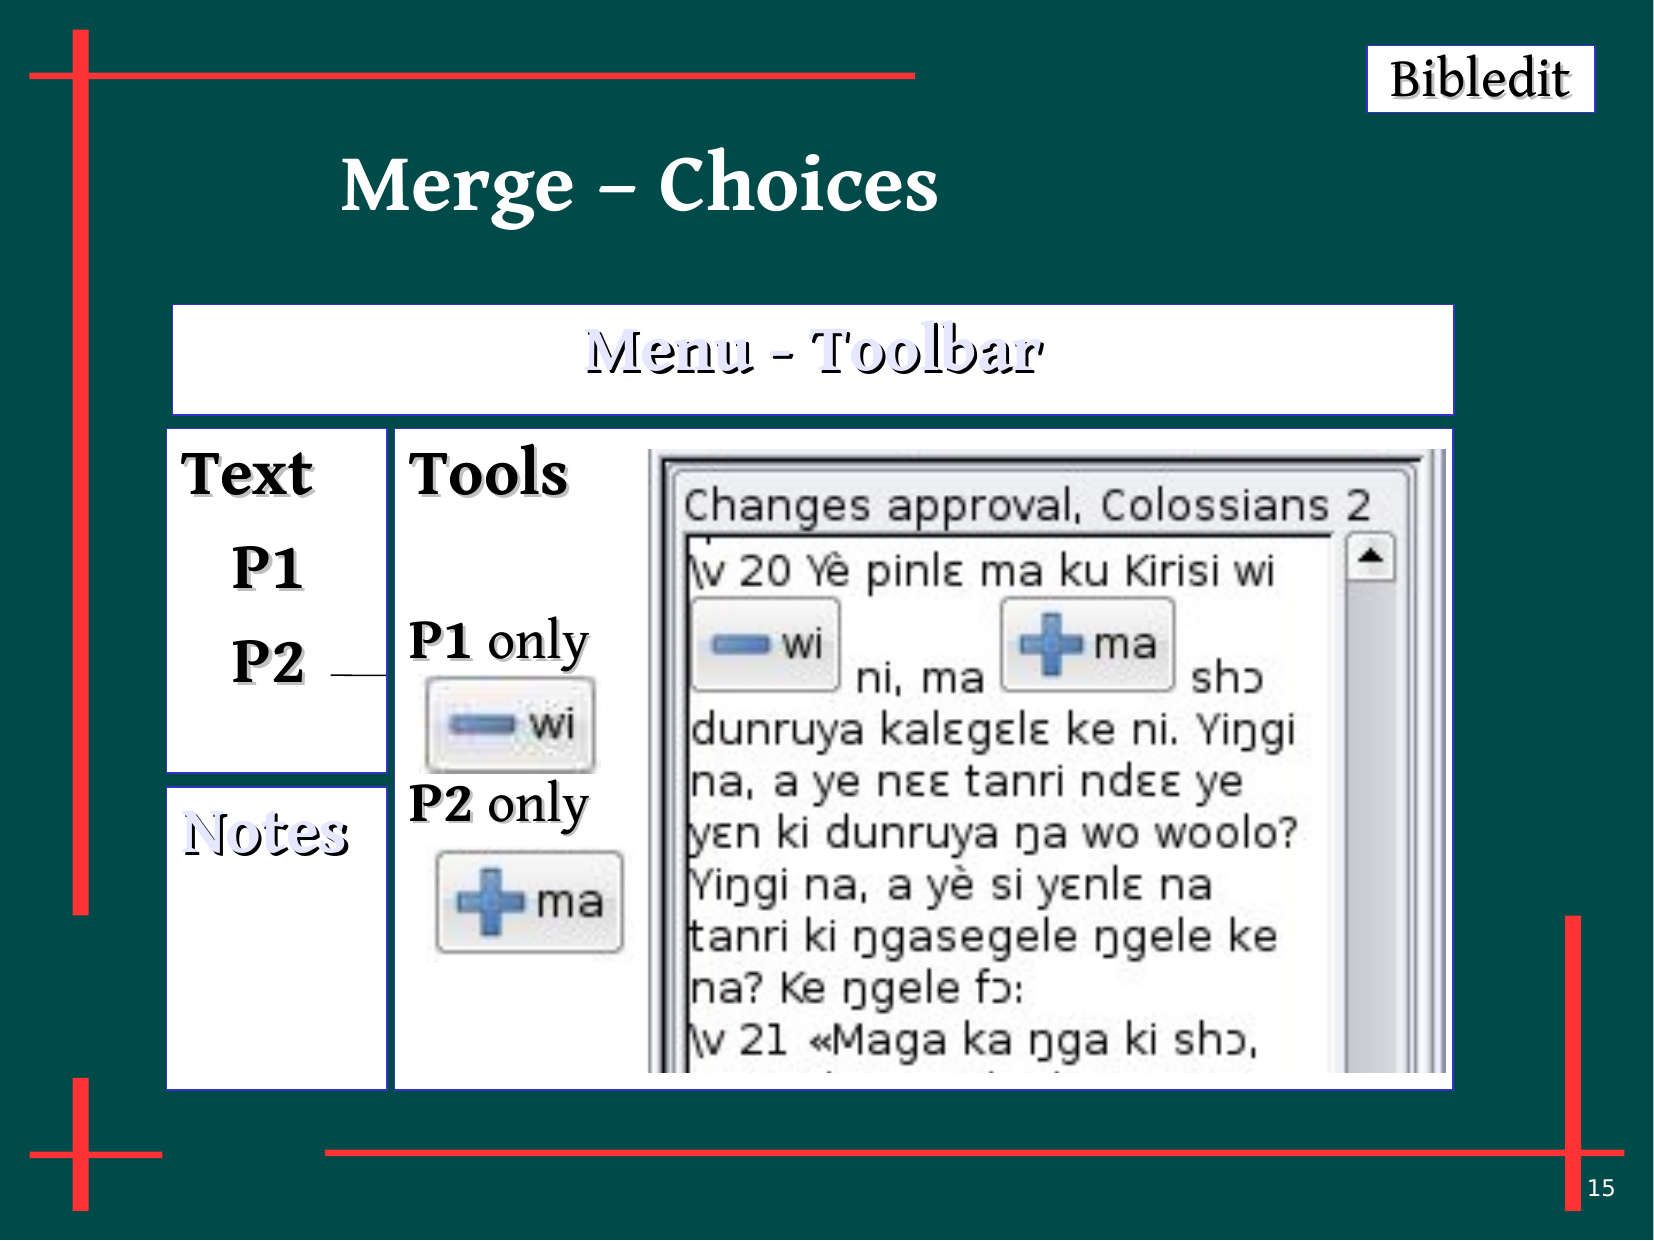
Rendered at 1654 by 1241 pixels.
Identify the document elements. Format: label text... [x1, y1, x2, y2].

text_box Tools P1 only P2 only [394, 428, 1453, 1091]
picture [647, 449, 1447, 1073]
title Merge – Choices [206, 104, 1075, 267]
text_box Text P1 P2 [166, 428, 387, 774]
text_box Menu - Toolbar [172, 304, 1454, 415]
picture [427, 846, 634, 963]
text_box Bibledit [1367, 45, 1595, 113]
picture [419, 674, 601, 774]
text_box Notes [166, 786, 387, 1091]
